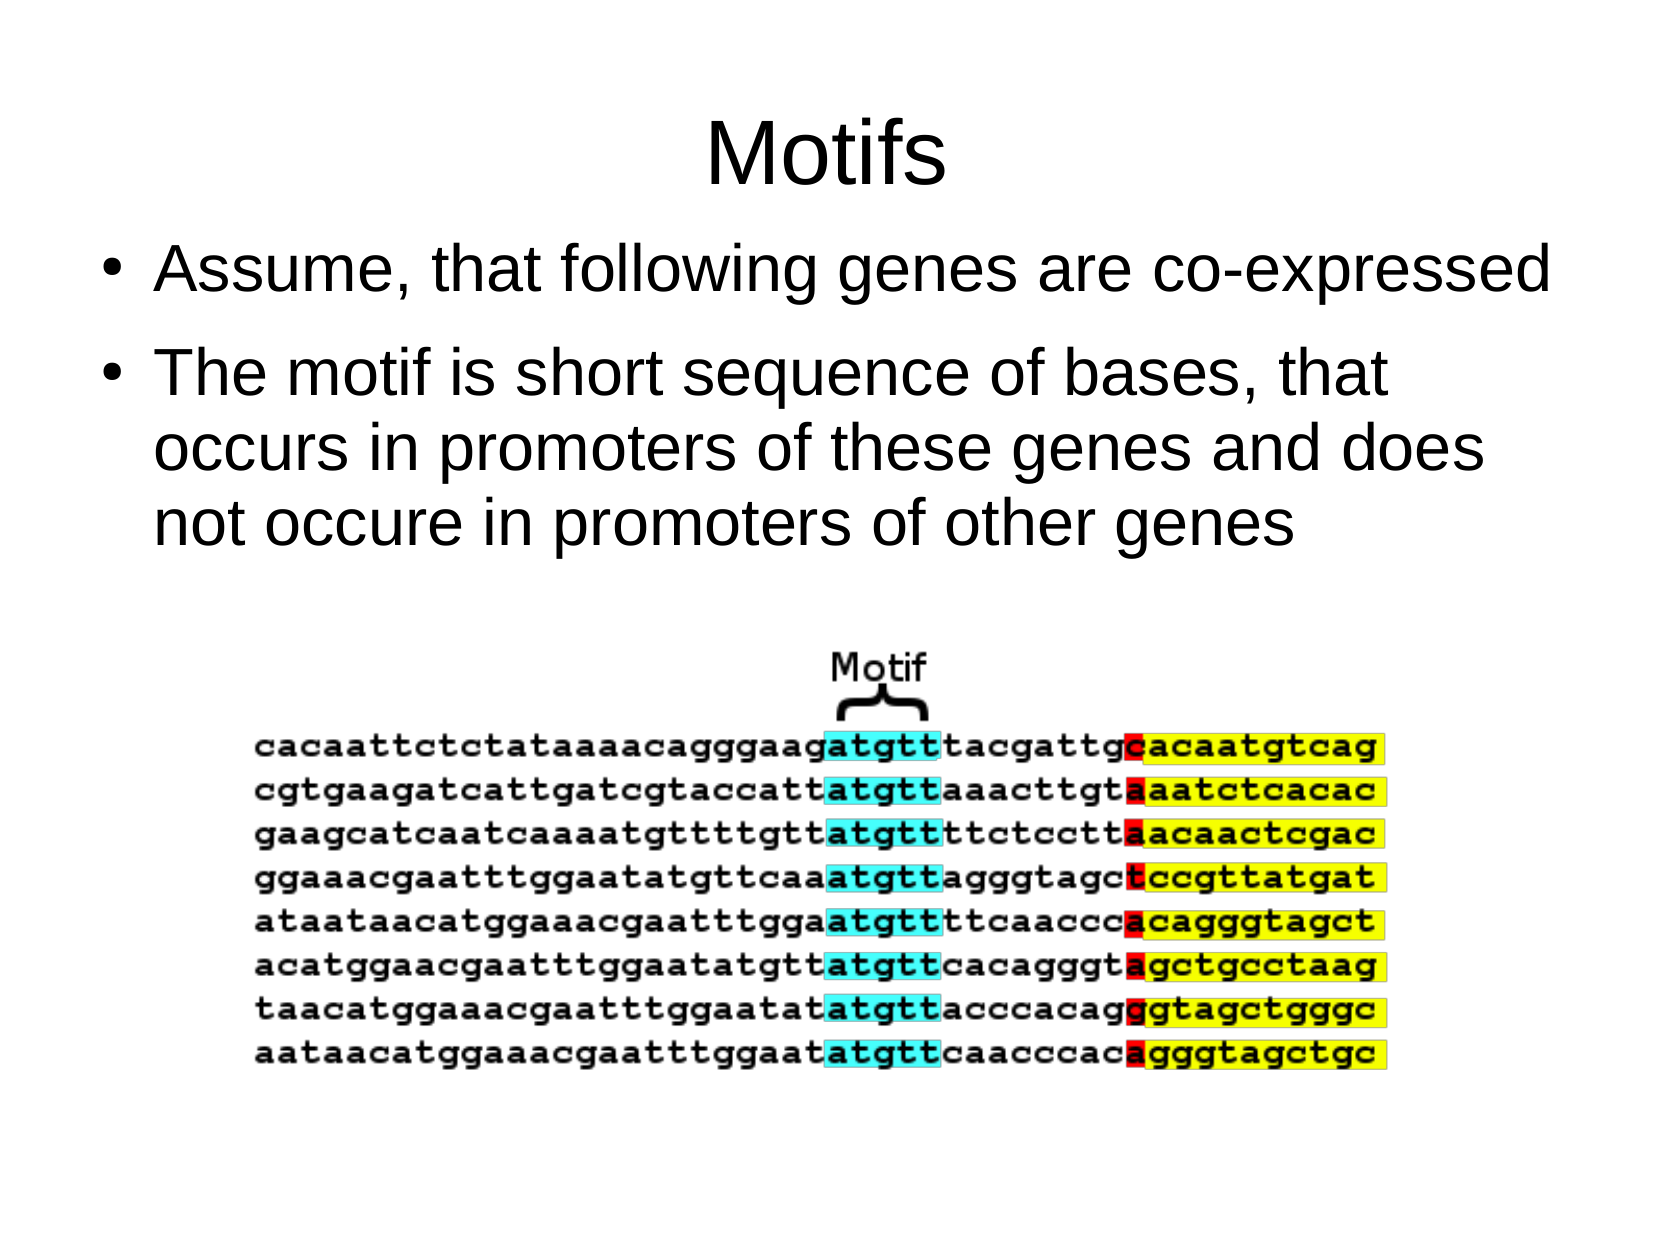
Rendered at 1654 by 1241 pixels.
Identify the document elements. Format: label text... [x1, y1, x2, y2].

picture [237, 615, 1477, 1241]
list Assume, that following genes are co-expressed The motif is short sequence of bases, that occurs in promoters of these genes and does not occure in promoters of other genes [82, 231, 1571, 560]
title Motifs [82, 49, 1571, 231]
